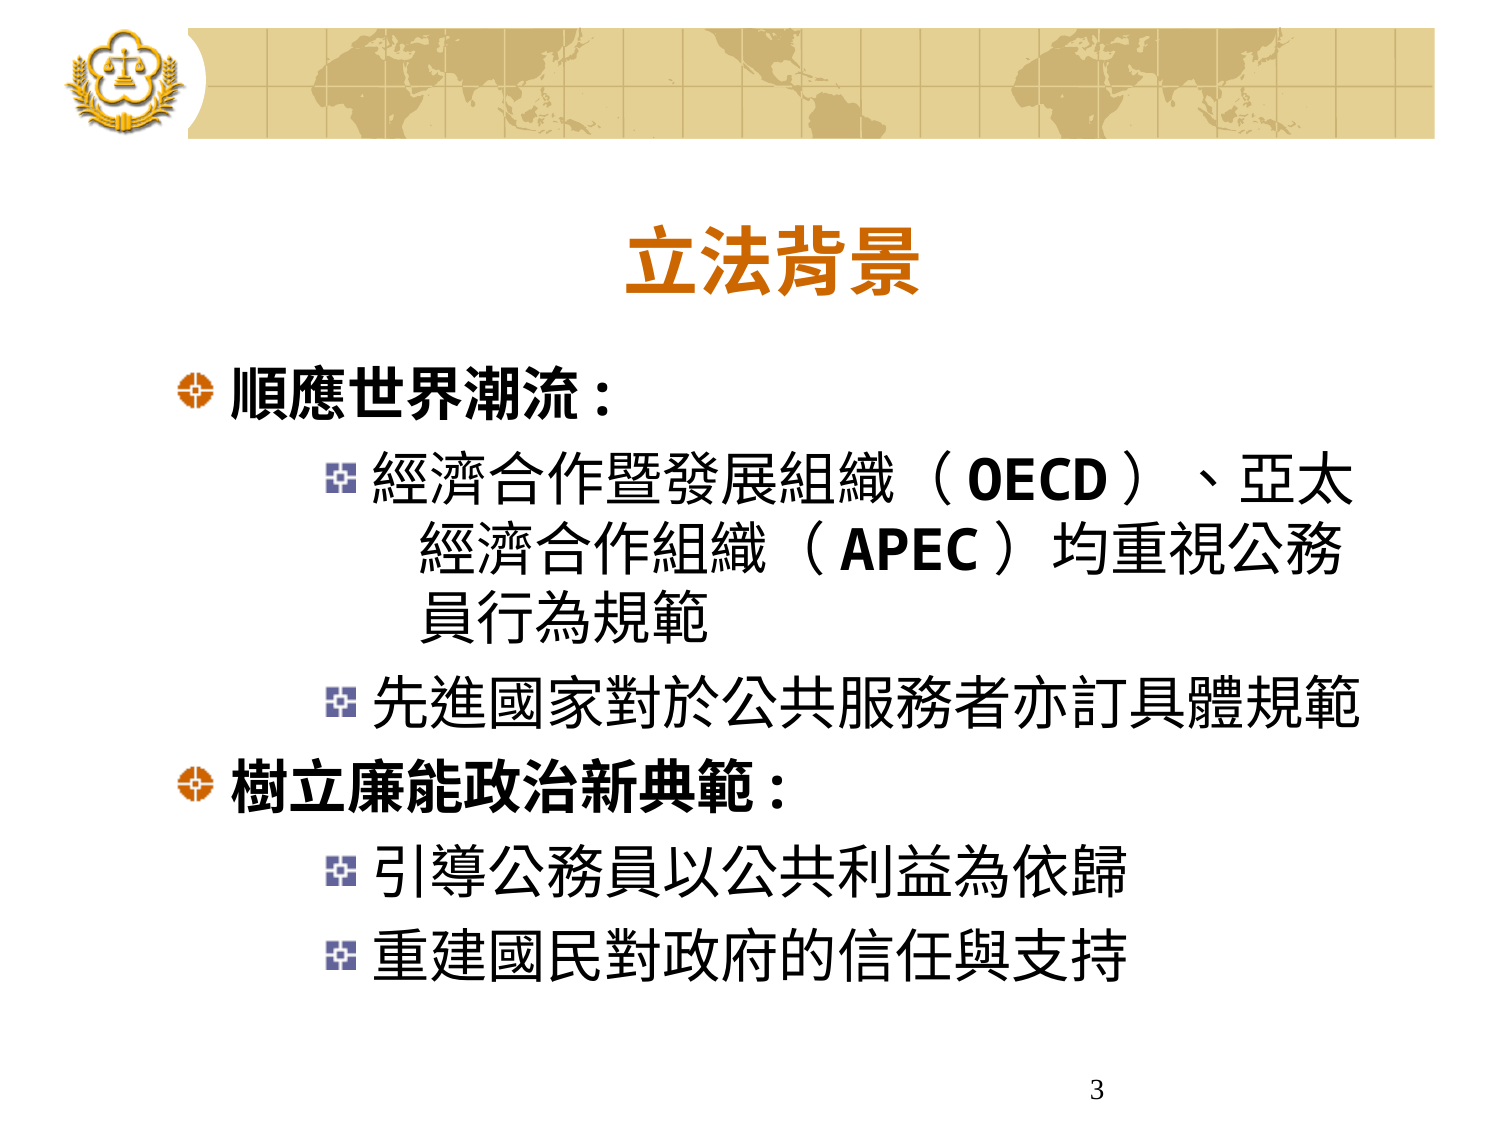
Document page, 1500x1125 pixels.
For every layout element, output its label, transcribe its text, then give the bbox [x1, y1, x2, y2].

title 立法背景 [147, 196, 1400, 323]
text_box [1074, 1037, 1388, 1113]
list 順應世界潮流: 經濟合作暨發展組織（OECD）、亞太經濟合作組織（APEC）均重視公務員行為規範 先進國家對於公共服務者亦訂具體規範 樹立廉能政治新典範: 引導公務員以公共利益為依歸 重建國民對政府的信任與支持 [159, 350, 1412, 1028]
